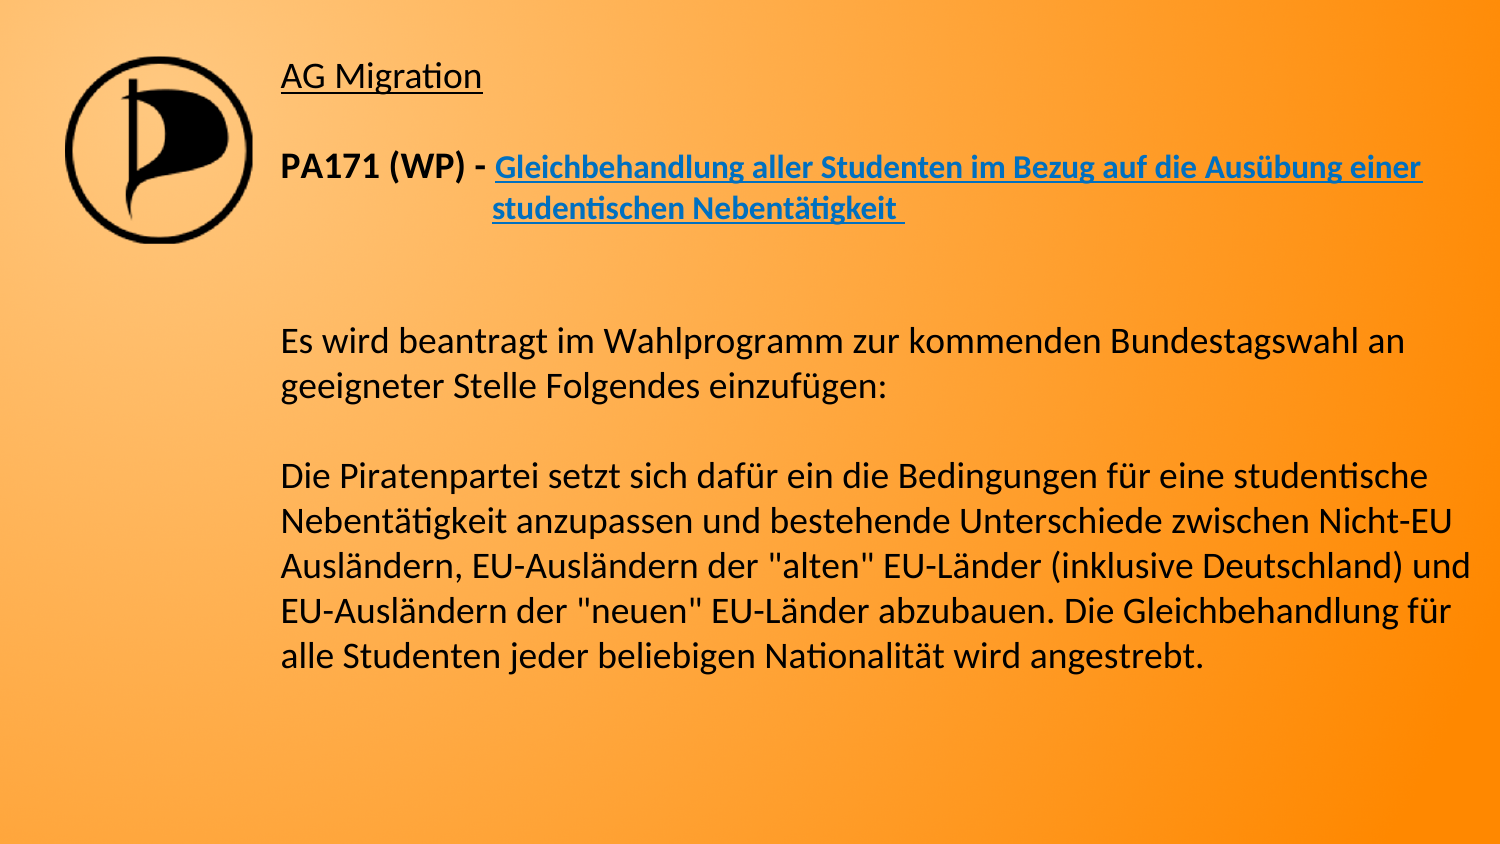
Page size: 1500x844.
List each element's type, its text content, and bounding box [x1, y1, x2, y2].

picture [0, 0, 1500, 844]
text_box AG Migration PA171 (WP) - Gleichbehandlung aller Studenten im Bezug auf die Ausübung einer studentischen Nebentätigkeit Es wird beantragt im Wahlprogramm zur kommenden Bundestagswahl an geeigneter Stelle Folgendes einzufügen: Die Piratenpartei setzt sich dafür ein die Bedingungen für eine studentische Nebentätigkeit anzupassen und bestehende Unterschiede zwischen Nicht-EU Ausländern, EU-Ausländern der "alten" EU-Länder (inklusive Deutschland) und EU-Ausländern der "neuen" EU-Länder abzubauen. Die Gleichbehandlung für alle Studenten jeder beliebigen Nationalität wird angestrebt. [265, 43, 1500, 774]
